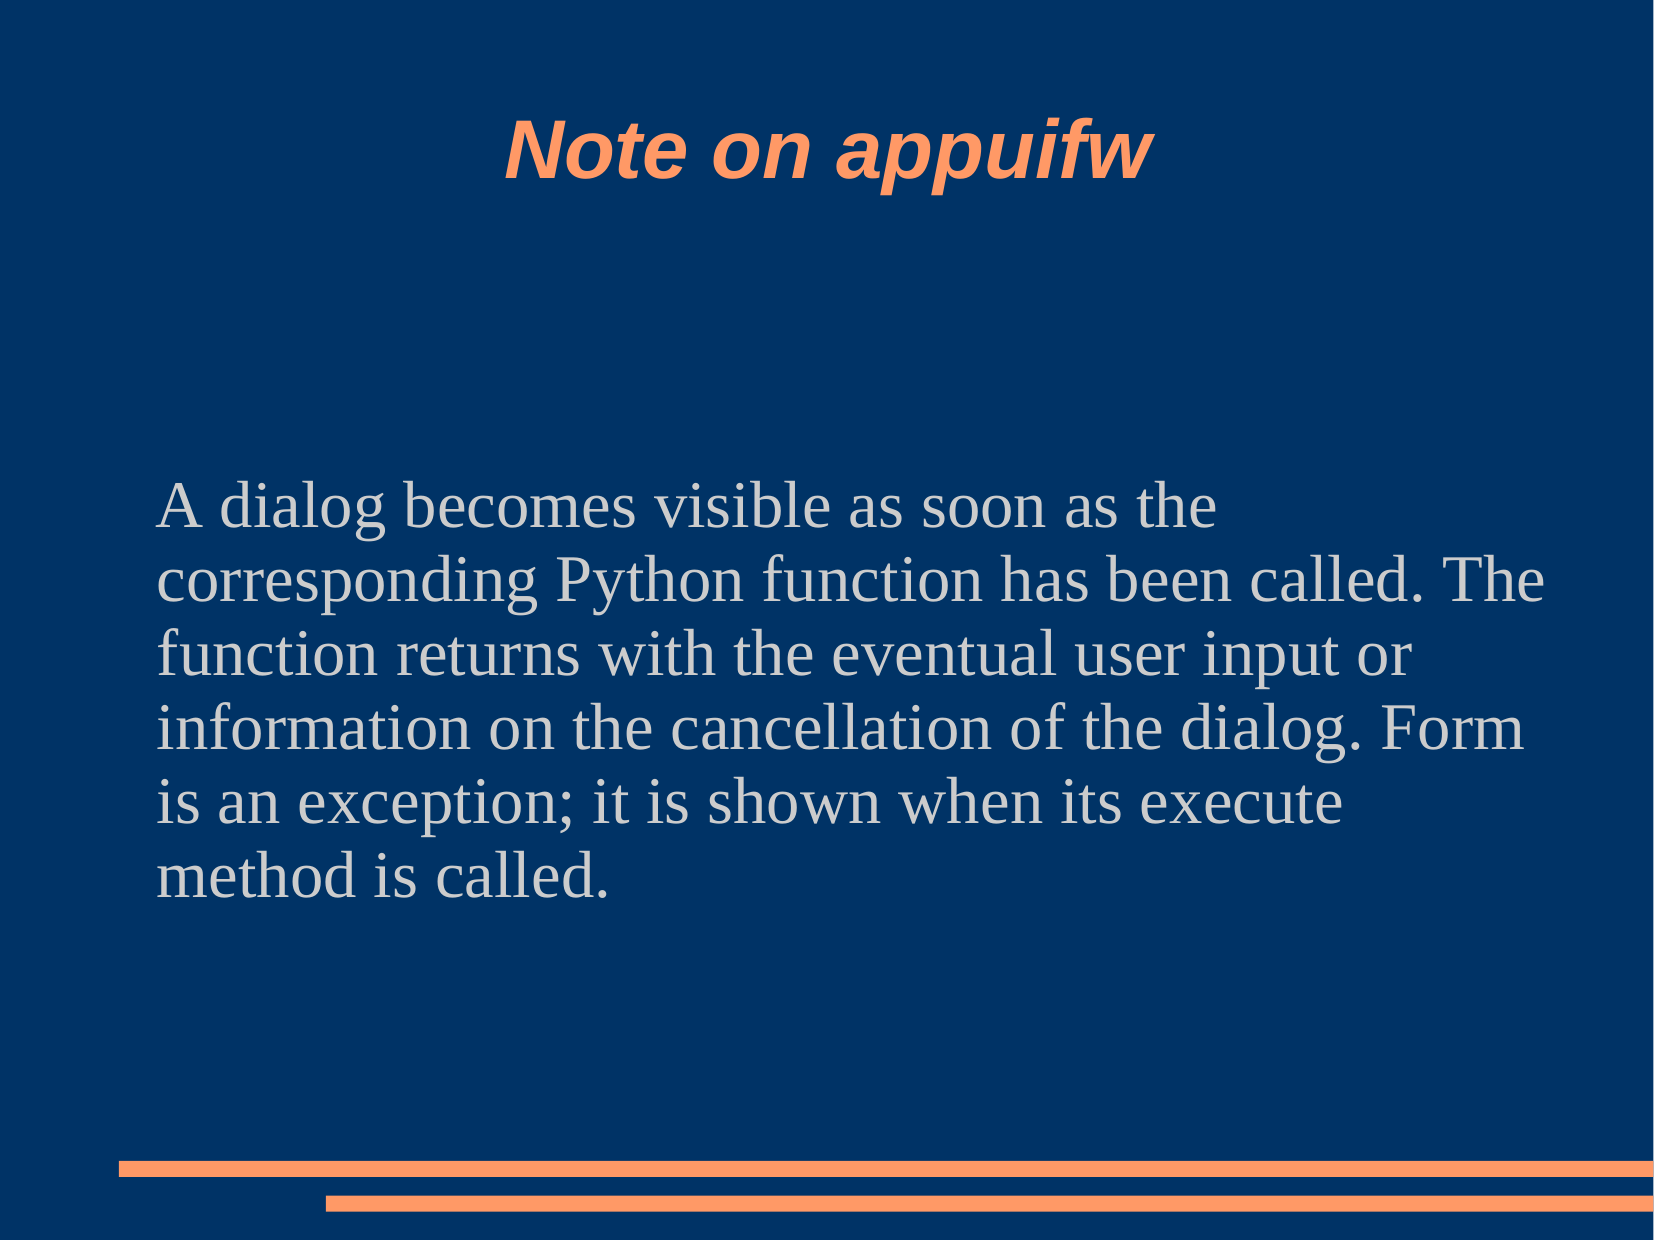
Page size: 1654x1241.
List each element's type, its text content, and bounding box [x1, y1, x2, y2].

subtitle A dialog becomes visible as soon as the corresponding Python function has been called. The function returns with the eventual user input or information on the cancellation of the dialog. Form is an exception; it is shown when its execute method is called. [121, 329, 1561, 1125]
title Note on appuifw [121, 53, 1534, 247]
